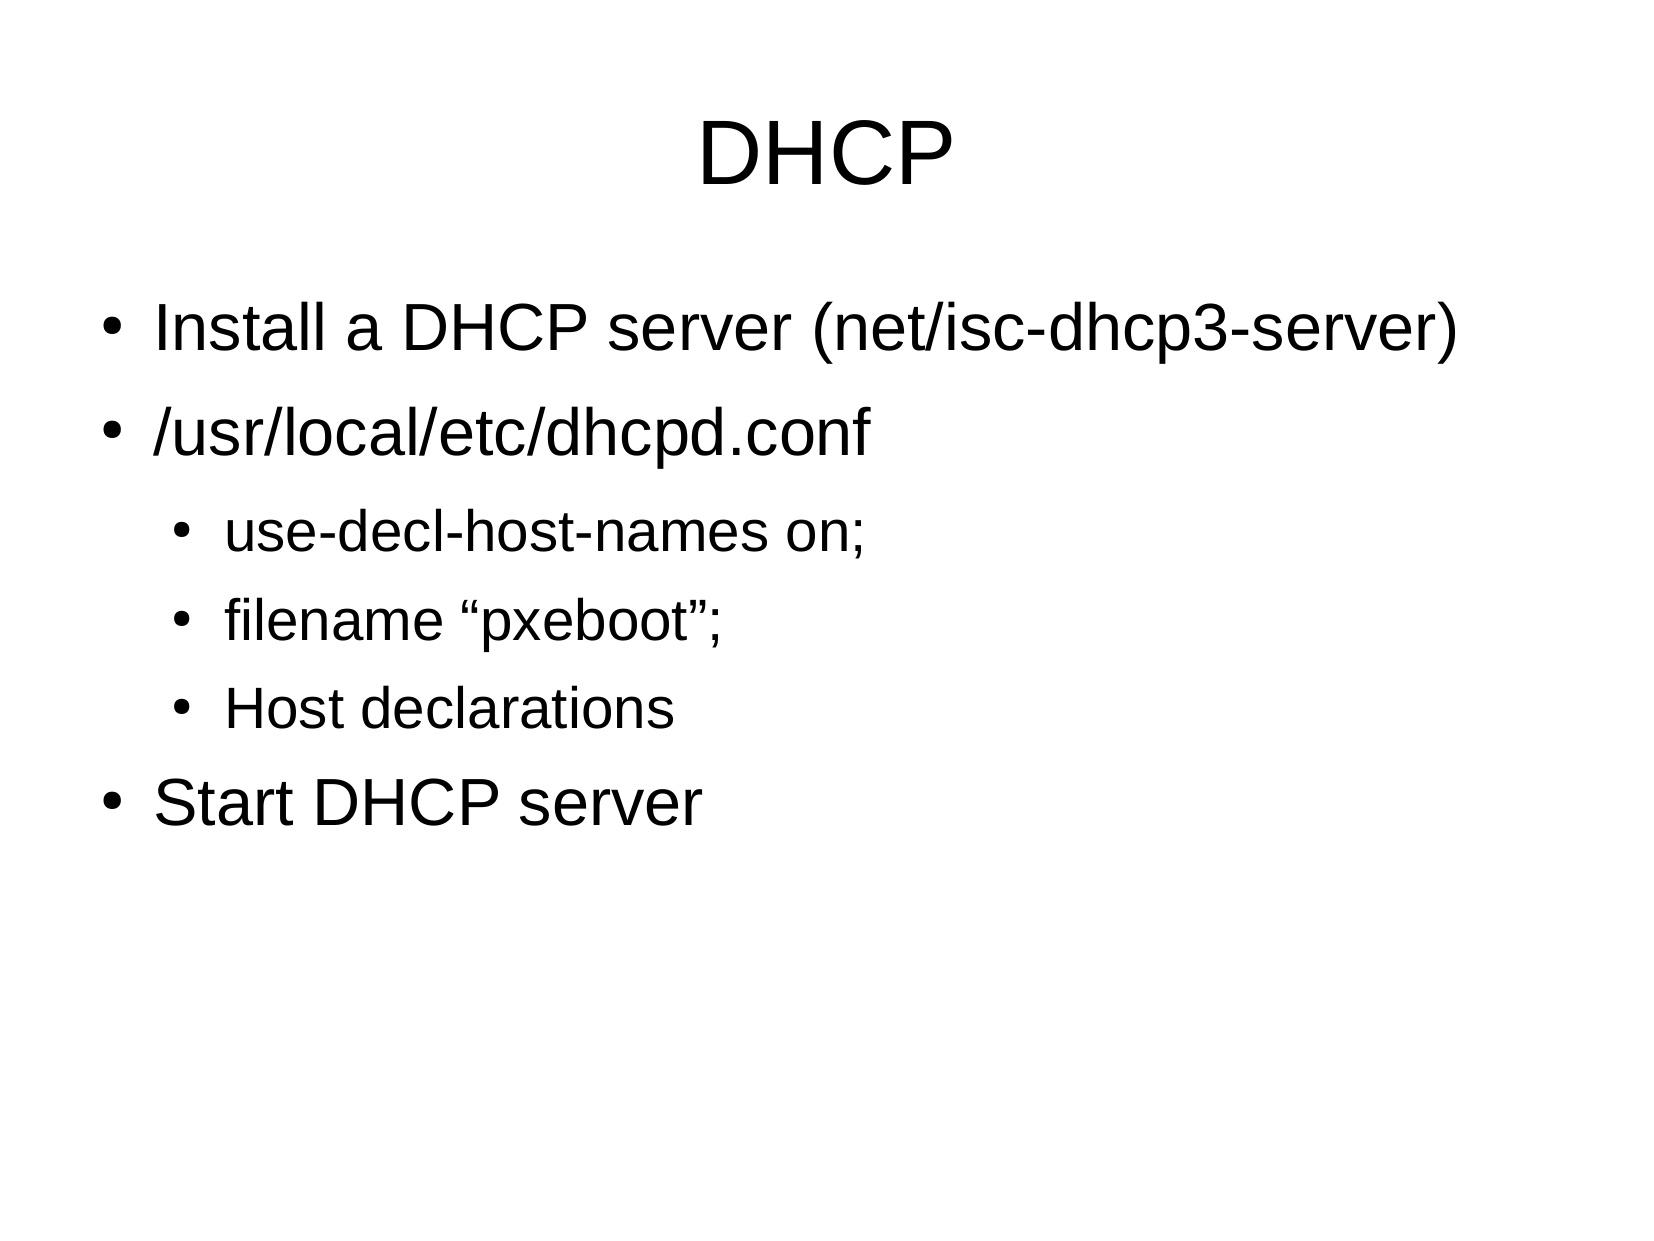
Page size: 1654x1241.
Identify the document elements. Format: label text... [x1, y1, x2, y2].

title DHCP [82, 56, 1571, 250]
list Install a DHCP server (net/isc-dhcp3-server) /usr/local/etc/dhcpd.conf use-decl-host-names on; filename “pxeboot”; Host declarations Start DHCP server [82, 290, 1571, 1094]
